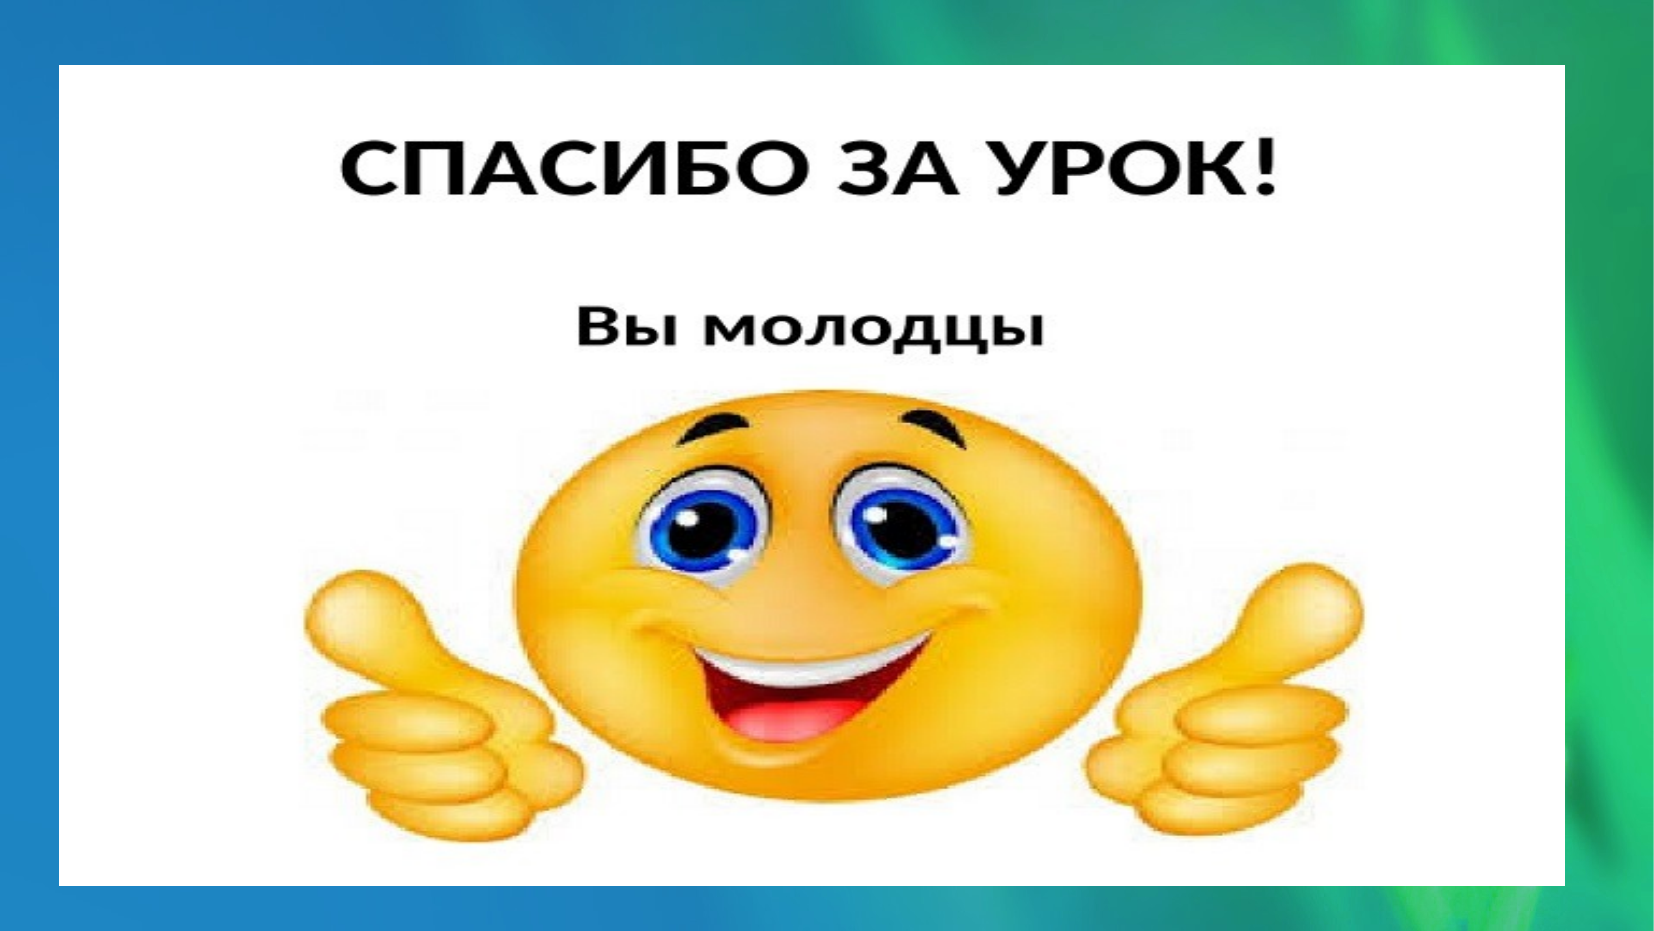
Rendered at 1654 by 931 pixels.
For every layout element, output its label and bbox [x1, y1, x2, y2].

subtitle [0, 0, 1123, 650]
picture [0, 0, 1654, 931]
